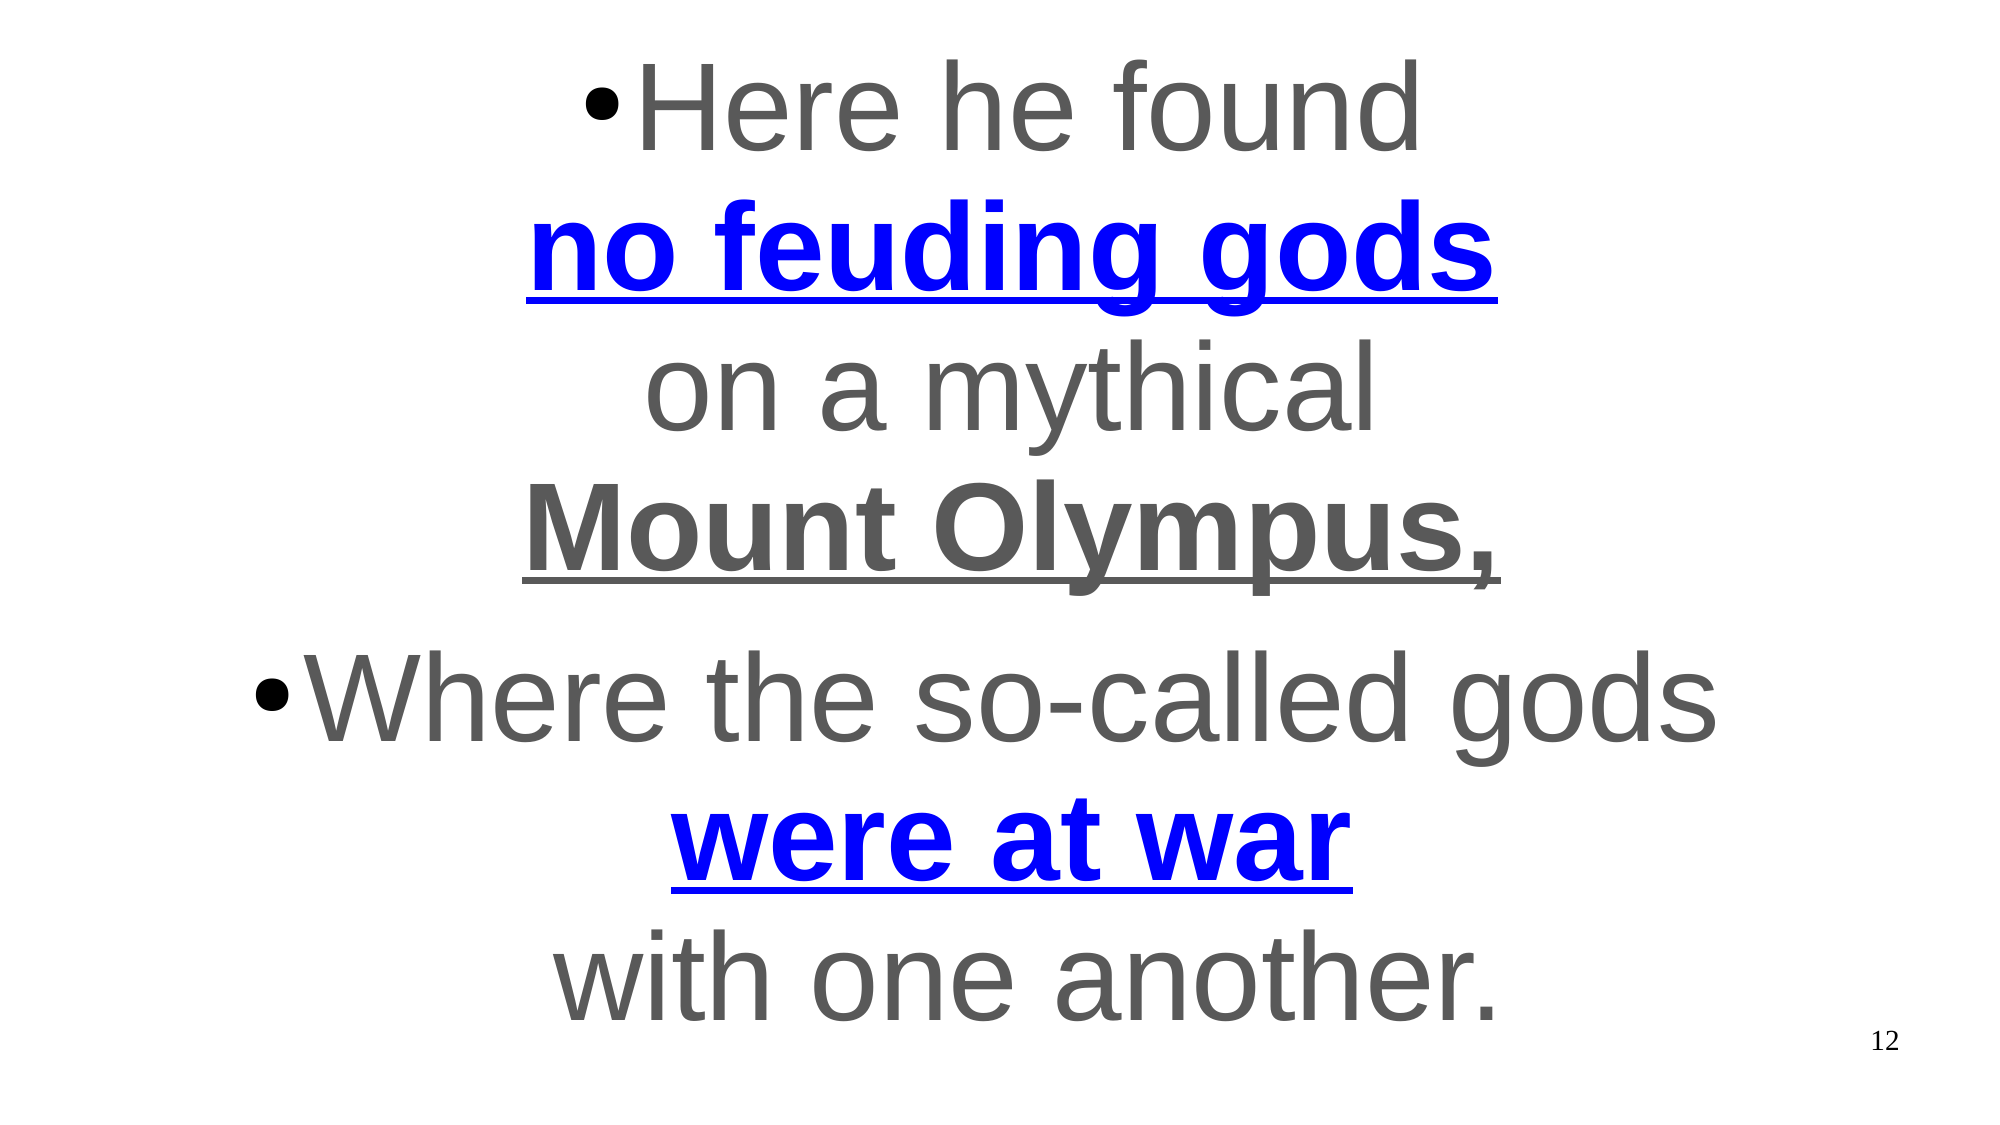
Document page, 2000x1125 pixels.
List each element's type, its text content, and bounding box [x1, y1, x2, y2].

list Here he found no feuding gods on a mythical Mount Olympus, Where the so-called gods were at war with one another. [37, 37, 1951, 1088]
